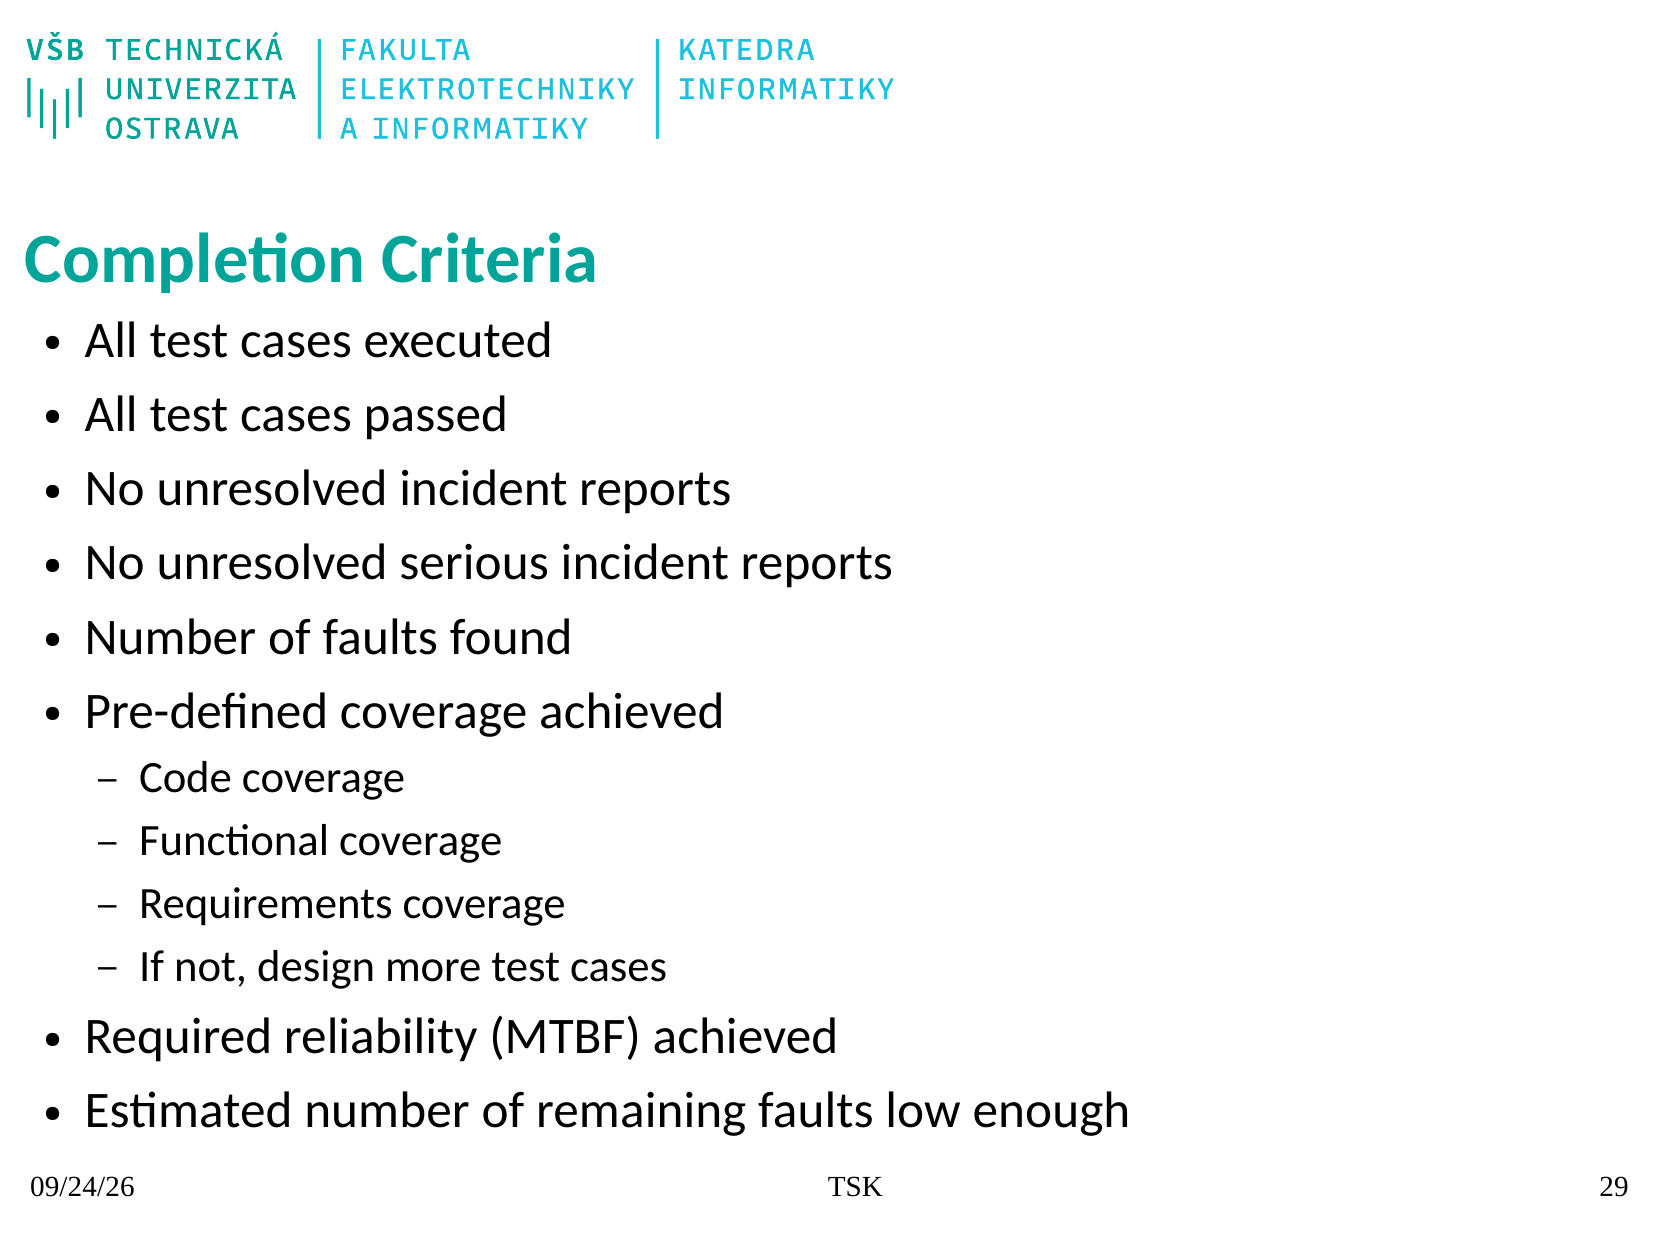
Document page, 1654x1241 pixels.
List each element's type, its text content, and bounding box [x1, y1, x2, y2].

title Completion Criteria [24, 169, 1629, 300]
picture [26, 31, 894, 139]
list All test cases executed All test cases passed No unresolved incident reports No unresolved serious incident reports Number of faults found Pre-defined coverage achieved Code coverage Functional coverage Requirements coverage If not, design more test cases Required reliability (MTBF) achieved Estimated number of remaining faults low enough [30, 318, 1629, 1146]
